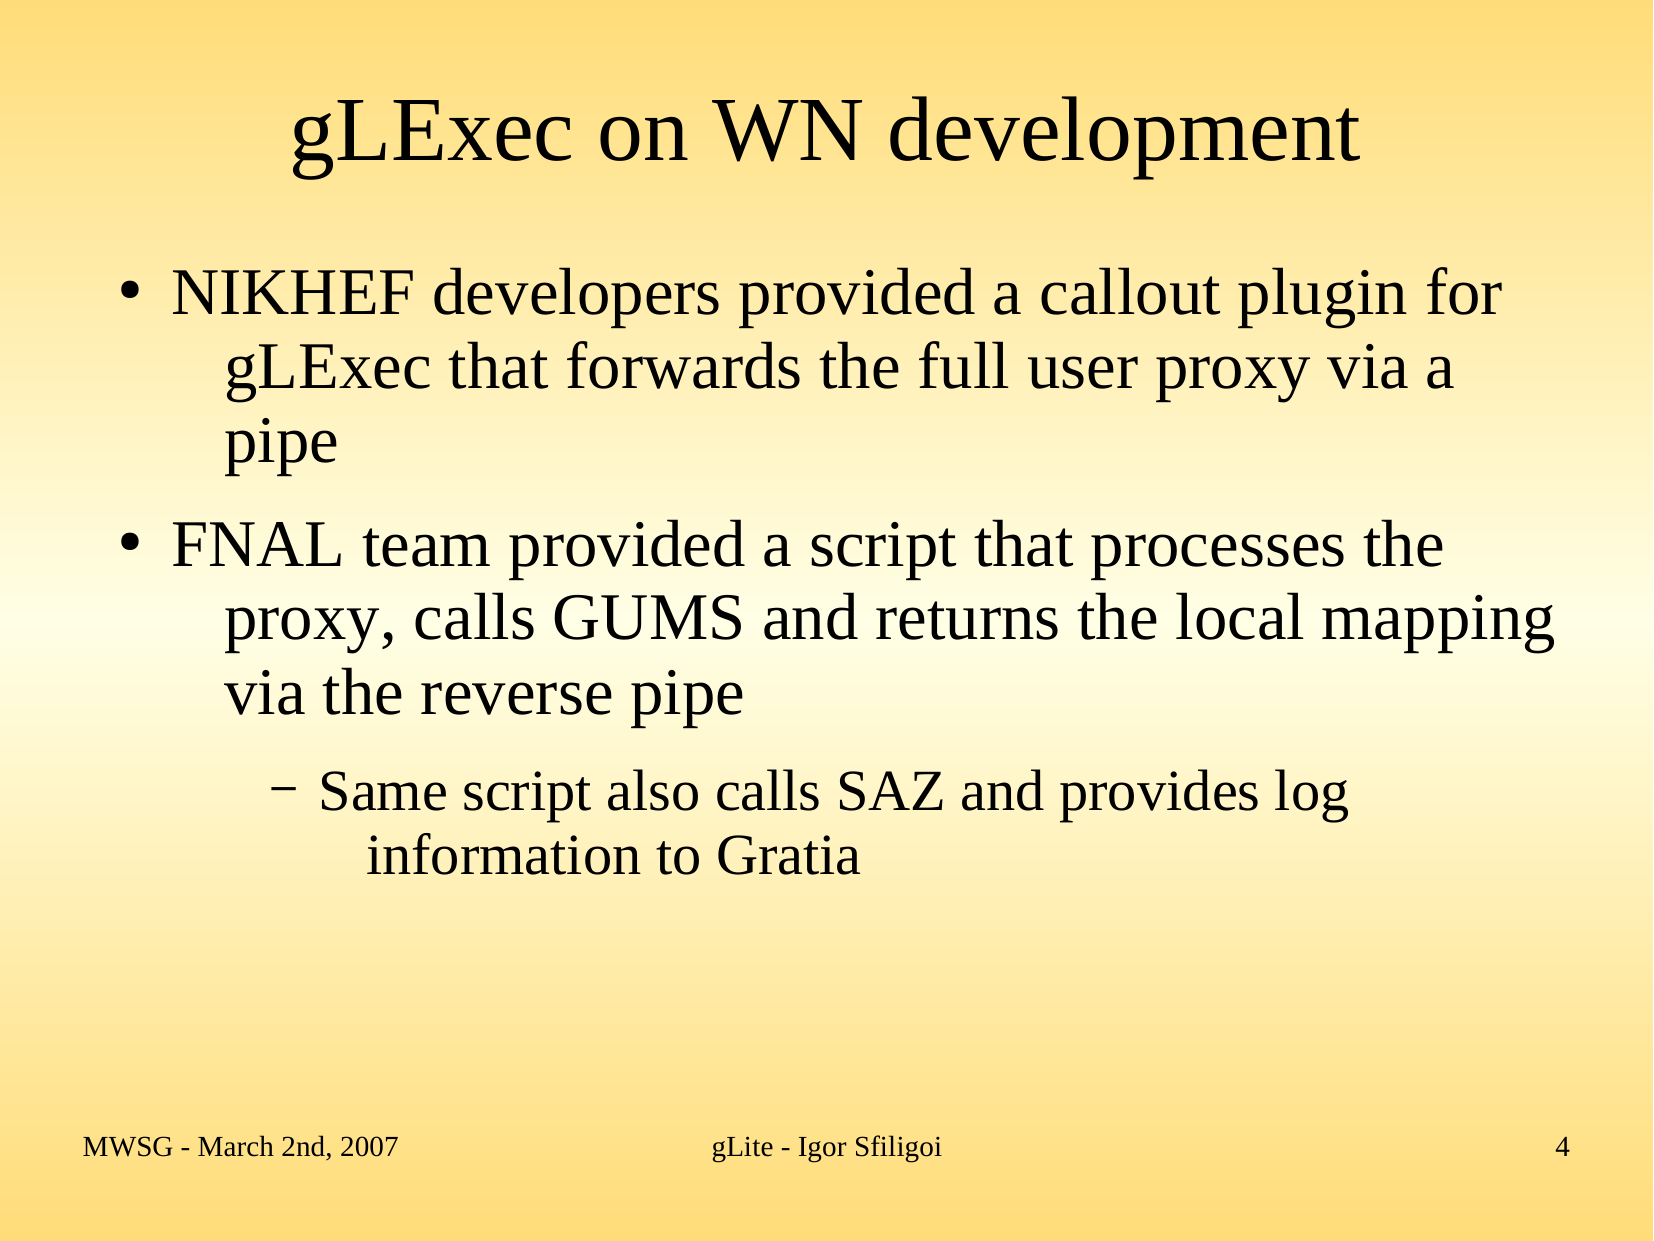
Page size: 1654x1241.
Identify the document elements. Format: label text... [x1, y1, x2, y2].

list NIKHEF developers provided a callout plugin for gLExec that forwards the full user proxy via a pipe FNAL team provided a script that processes the proxy, calls GUMS and returns the local mapping via the reverse pipe Same script also calls SAZ and provides log information to Gratia [82, 254, 1571, 1059]
title gLExec on WN development [82, 25, 1571, 233]
